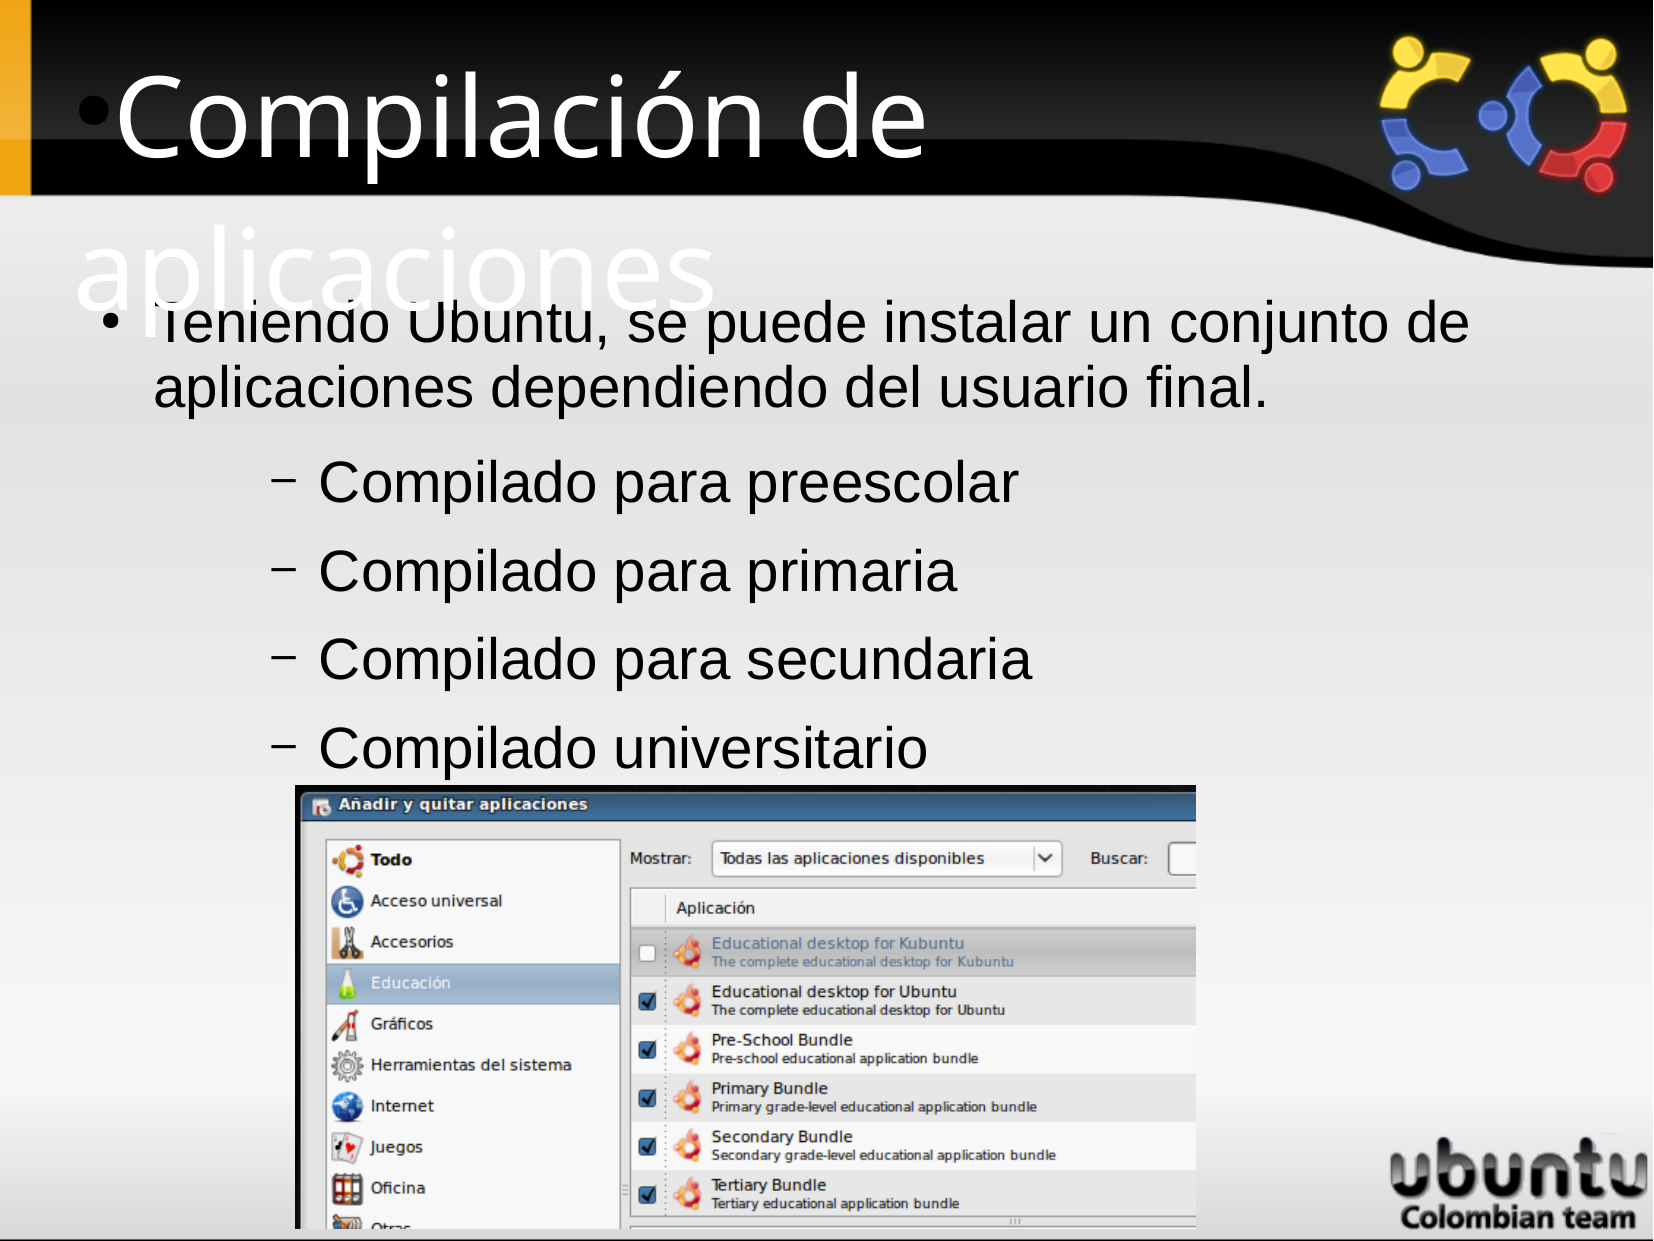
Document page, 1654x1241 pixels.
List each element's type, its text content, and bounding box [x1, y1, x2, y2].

text_box Compilación de aplicaciones [59, 29, 1447, 178]
picture [0, 0, 1653, 1241]
list Teniendo Ubuntu, se puede instalar un conjunto de aplicaciones dependiendo del usuario final. Compilado para preescolar Compilado para primaria Compilado para secundaria Compilado universitario [82, 290, 1571, 1109]
